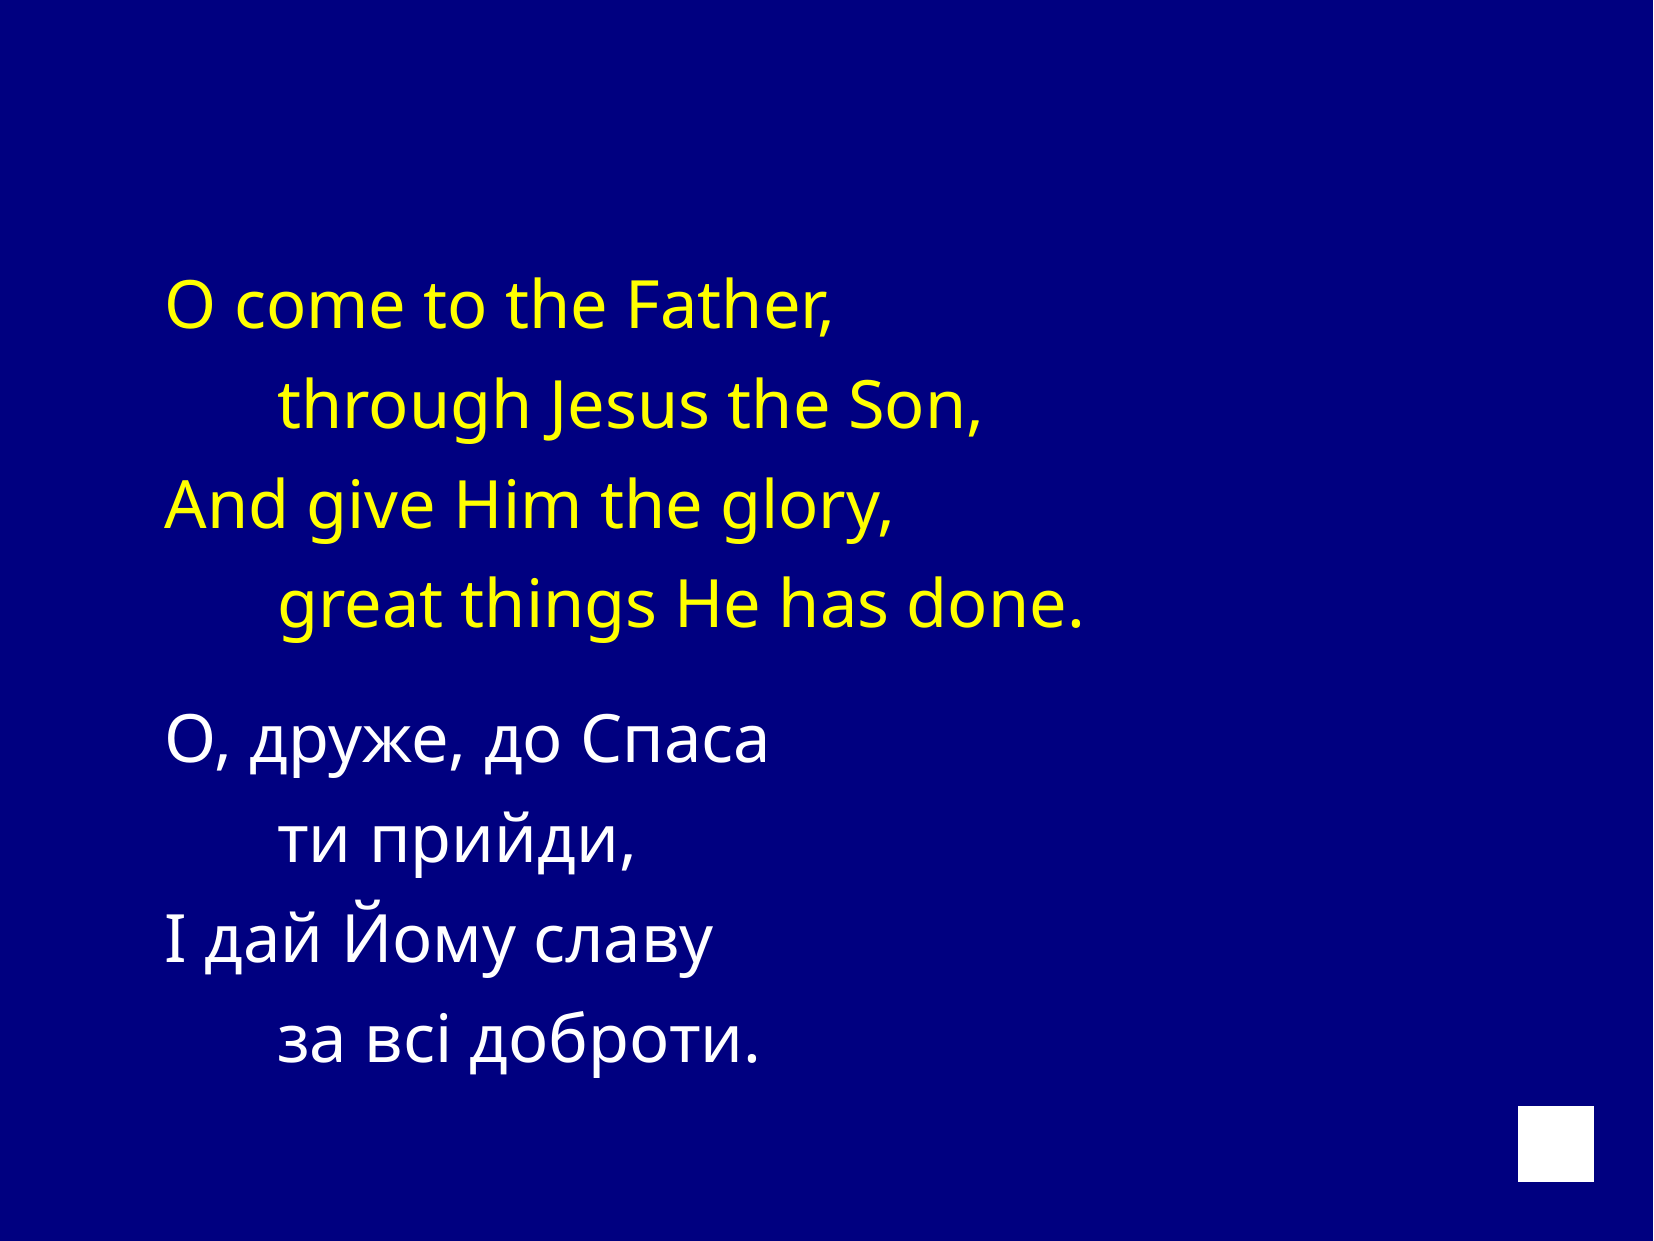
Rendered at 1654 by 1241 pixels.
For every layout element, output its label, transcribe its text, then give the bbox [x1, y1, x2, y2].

text_box О, друже, до Спаса ти прийди, І дай Йому славу за всі доброти. [37, 675, 1651, 1163]
text_box O come to the Father, through Jesus the Son, And give Him the glory, great things He has done. [37, 150, 1651, 638]
text_box [1518, 1163, 1594, 1182]
